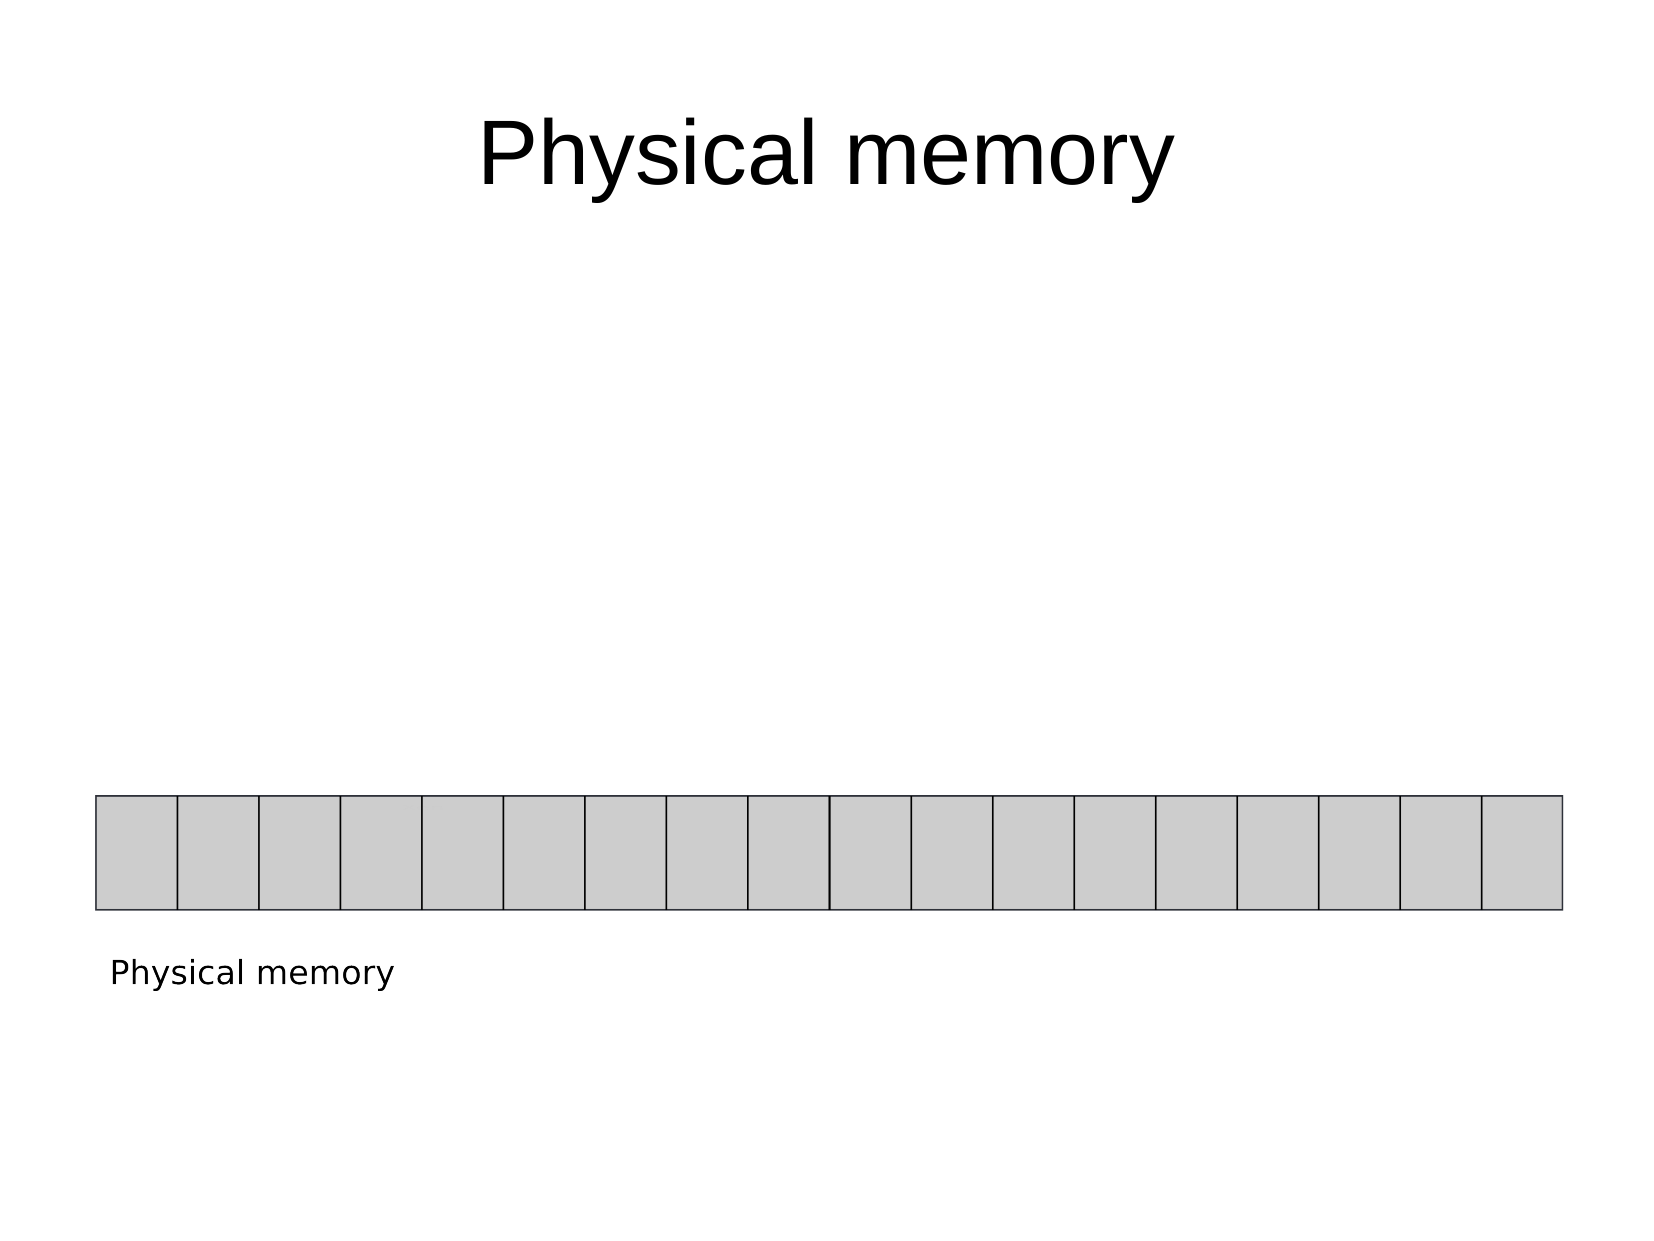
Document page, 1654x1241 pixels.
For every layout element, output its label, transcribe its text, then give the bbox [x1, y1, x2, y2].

picture [94, 795, 1564, 991]
title Physical memory [82, 49, 1571, 257]
